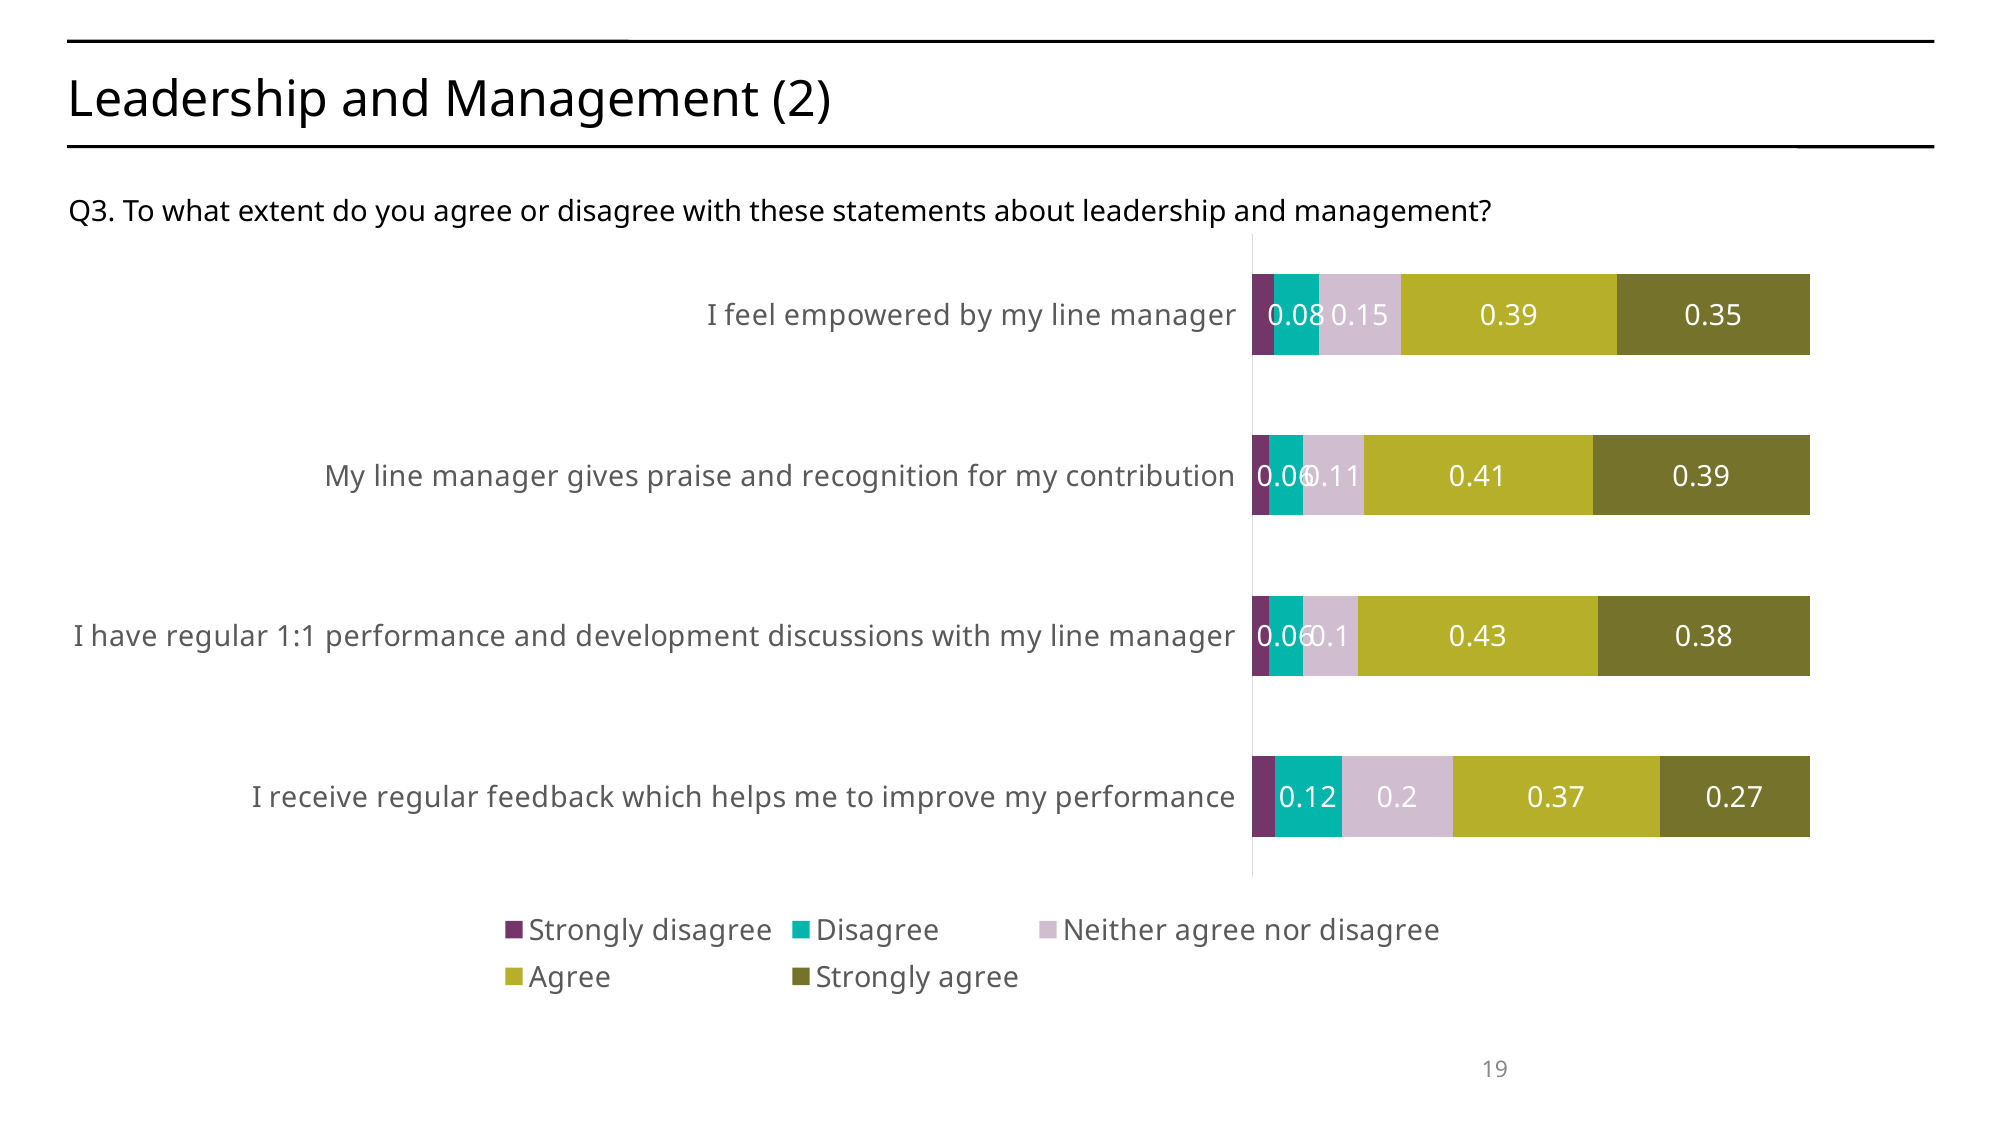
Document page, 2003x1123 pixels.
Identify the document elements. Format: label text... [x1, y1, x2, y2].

text_box Q3. To what extent do you agree or disagree with these statements about leadership and management? [68, 184, 1586, 227]
chart [73, 218, 1846, 1003]
title Leadership and Management (2) [67, 48, 1936, 136]
text_box 19 [1466, 1039, 1934, 1100]
